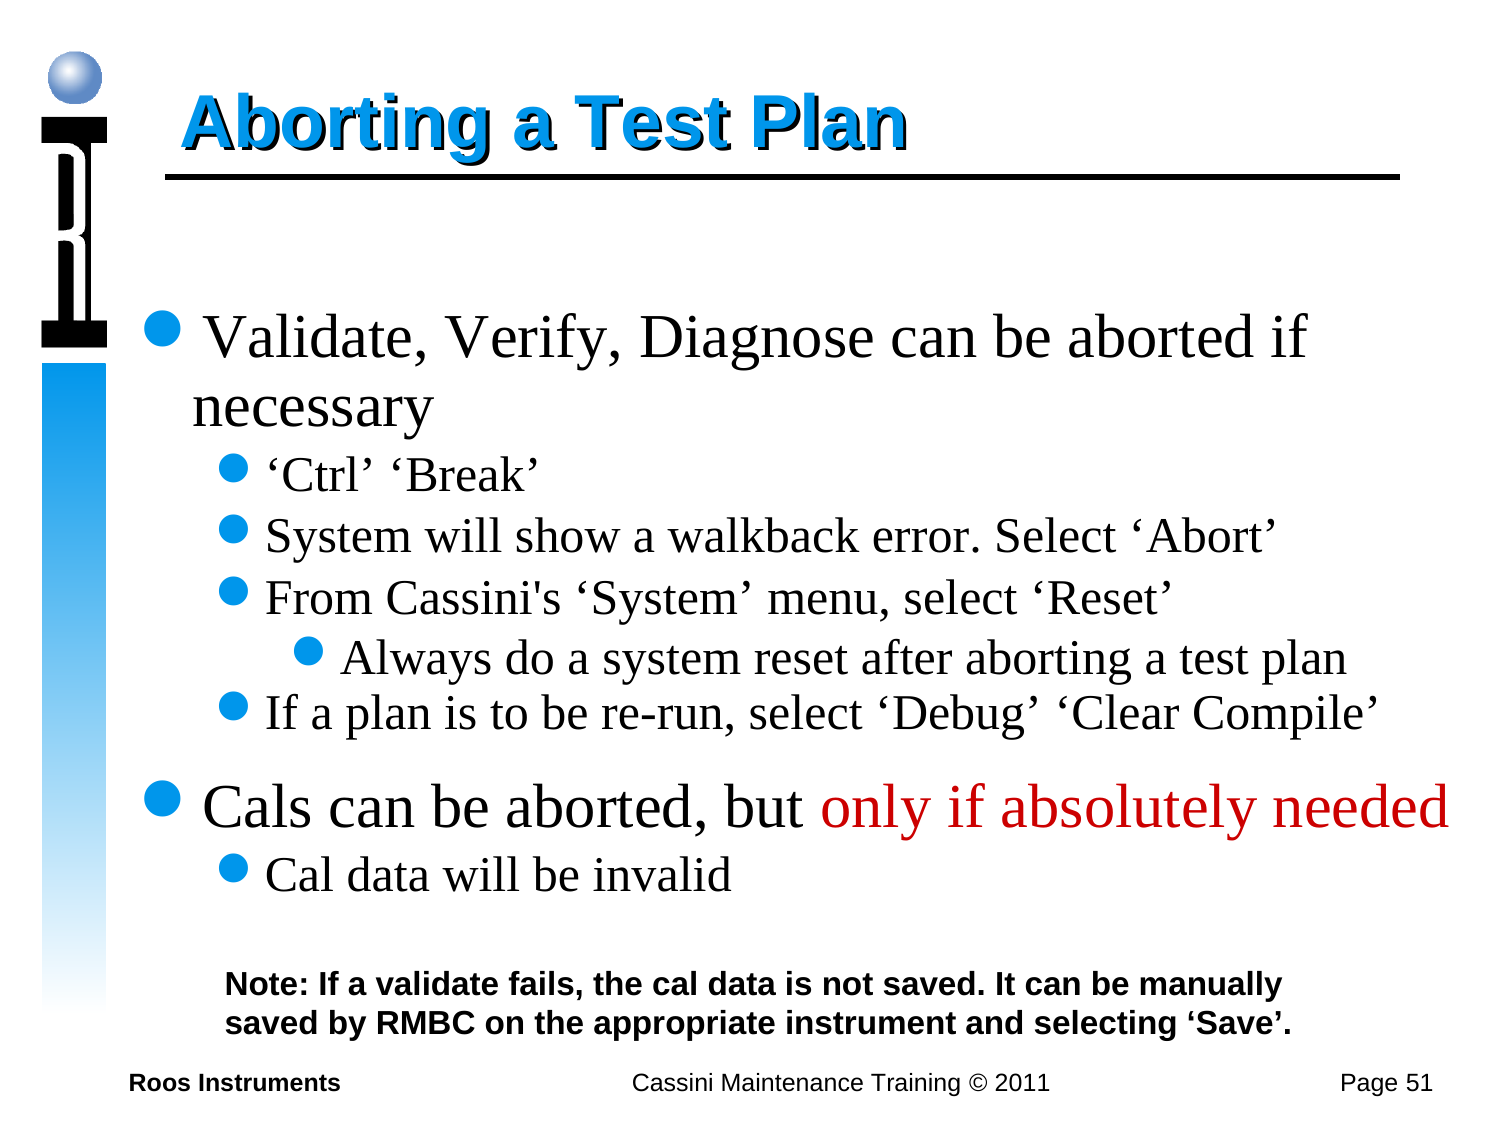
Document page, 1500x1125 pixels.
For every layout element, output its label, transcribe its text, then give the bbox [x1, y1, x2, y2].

title Aborting a Test Plan [165, 42, 1441, 142]
list Validate, Verify, Diagnose can be aborted if necessary ‘Ctrl’ ‘Break’ System will show a walkback error. Select ‘Abort’ From Cassini's ‘System’ menu, select ‘Reset’ Always do a system reset after aborting a test plan If a plan is to be re-run, select ‘Debug’ ‘Clear Compile’ Cals can be aborted, but only if absolutely needed Cal data will be invalid [125, 294, 1500, 1000]
text_box Note: If a validate fails, the cal data is not saved. It can be manually saved by RMBC on the appropriate instrument and selecting ‘Save’. [209, 954, 1313, 1051]
